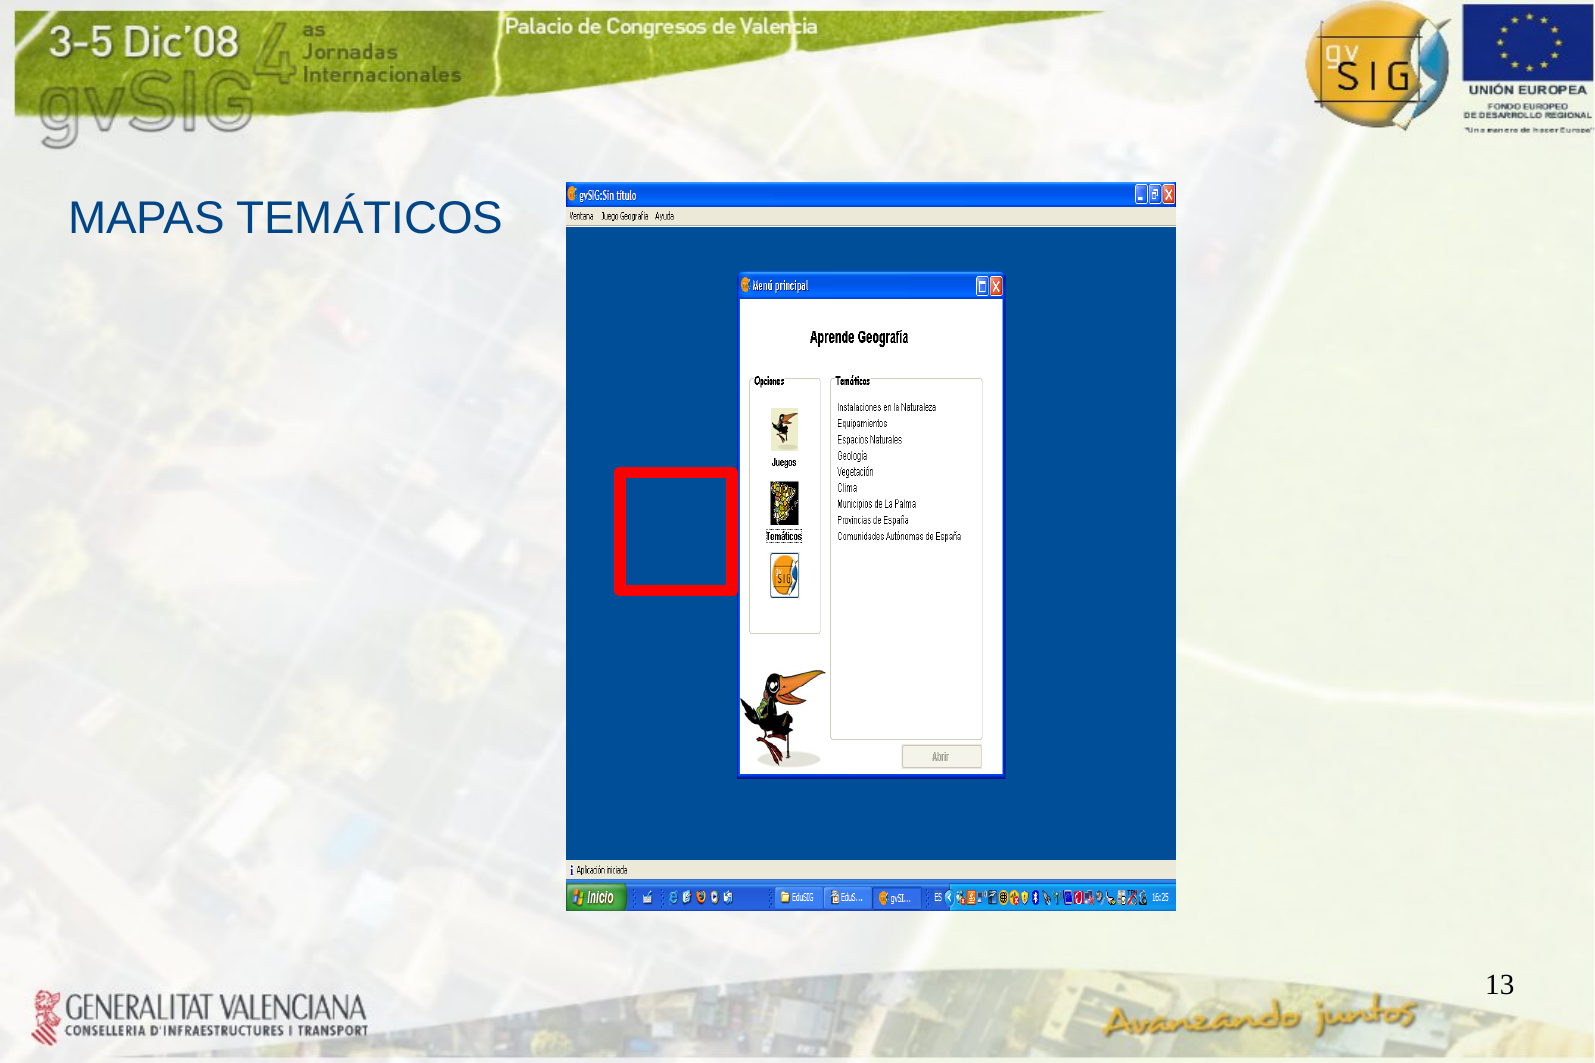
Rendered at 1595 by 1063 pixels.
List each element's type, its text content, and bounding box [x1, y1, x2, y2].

text_box MAPAS TEMÁTICOS [53, 184, 562, 296]
picture [0, 0, 1595, 1063]
